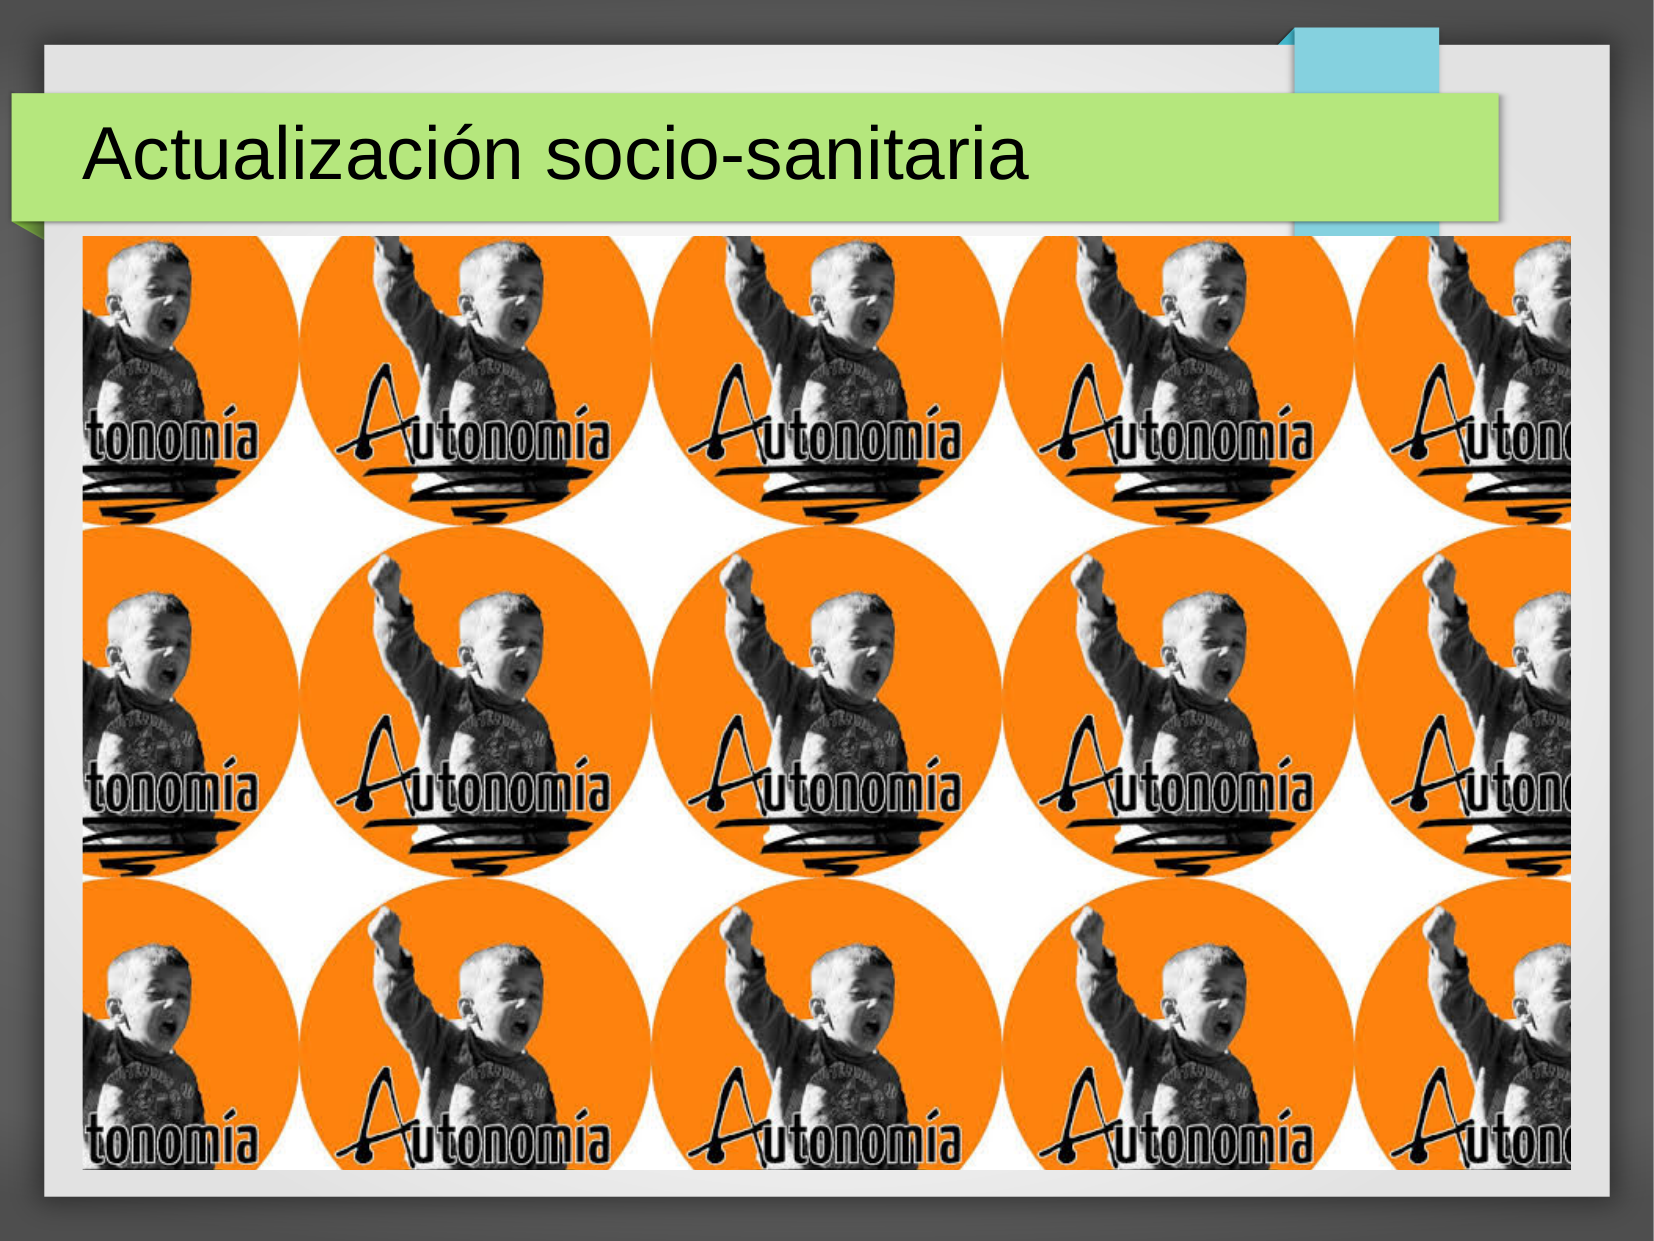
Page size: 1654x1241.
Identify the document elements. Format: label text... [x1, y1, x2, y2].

picture [0, 0, 1654, 1241]
title Actualización socio-sanitaria [82, 94, 1264, 213]
list [82, 236, 1571, 1170]
